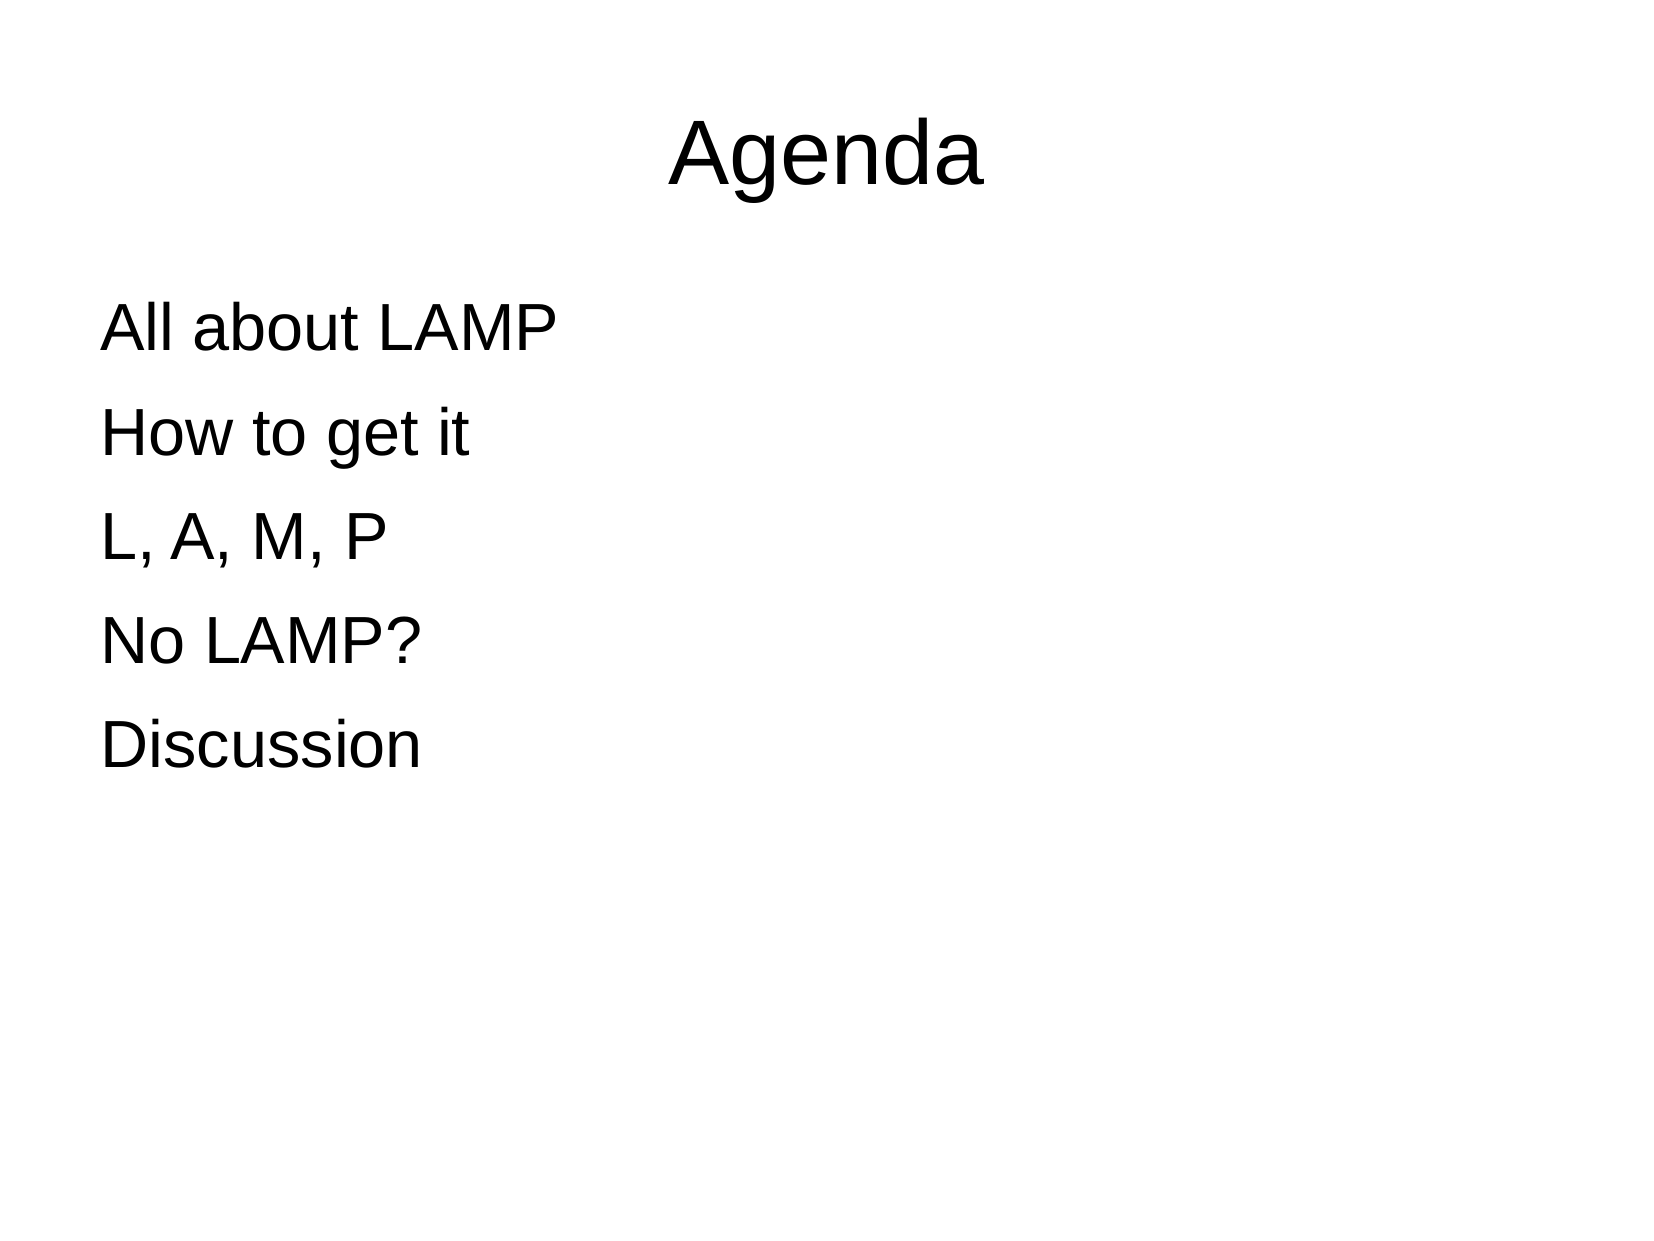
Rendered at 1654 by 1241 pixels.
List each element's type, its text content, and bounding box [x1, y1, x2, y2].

title Agenda [82, 49, 1571, 257]
list All about LAMP How to get it L, A, M, P No LAMP? Discussion [82, 290, 1571, 1094]
